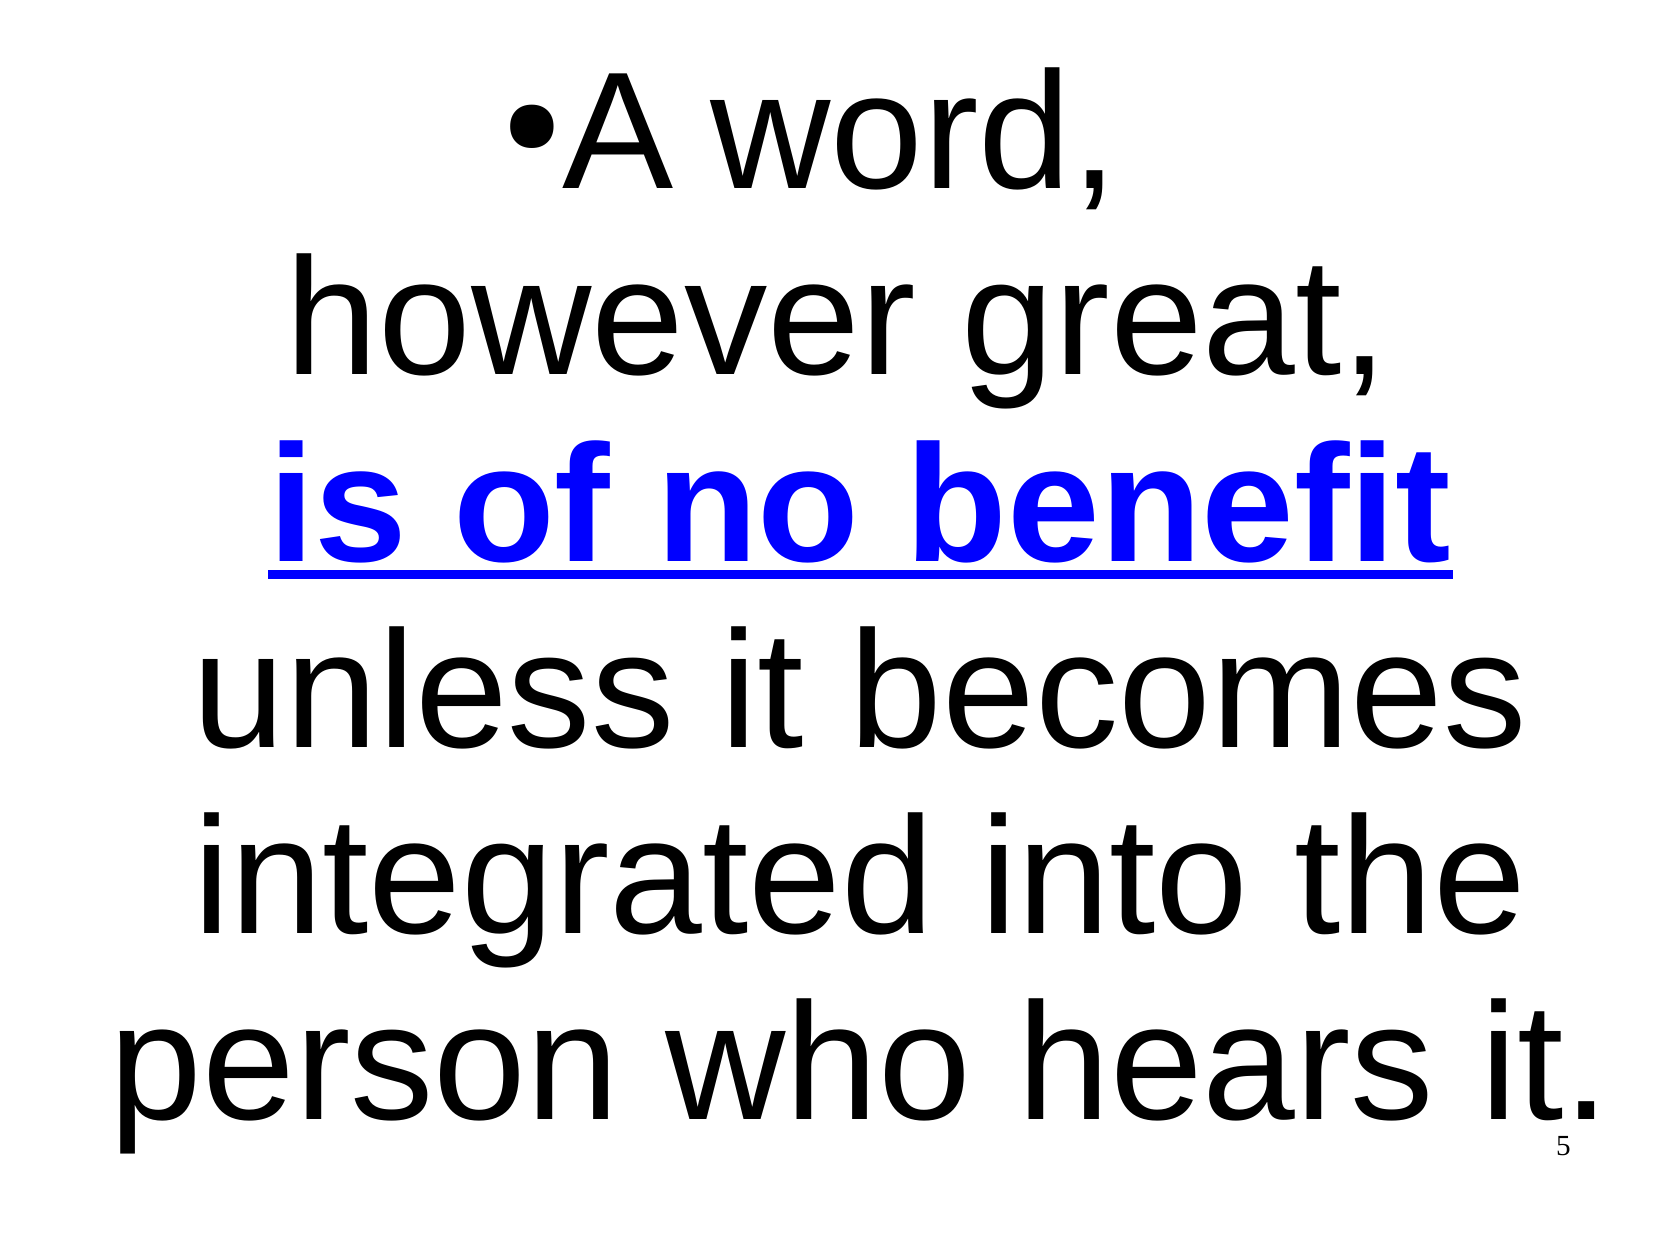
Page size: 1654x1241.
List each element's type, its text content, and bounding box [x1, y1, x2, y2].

list A word, however great, is of no benefit unless it becomes integrated into the person who hears it. [37, 37, 1613, 1238]
